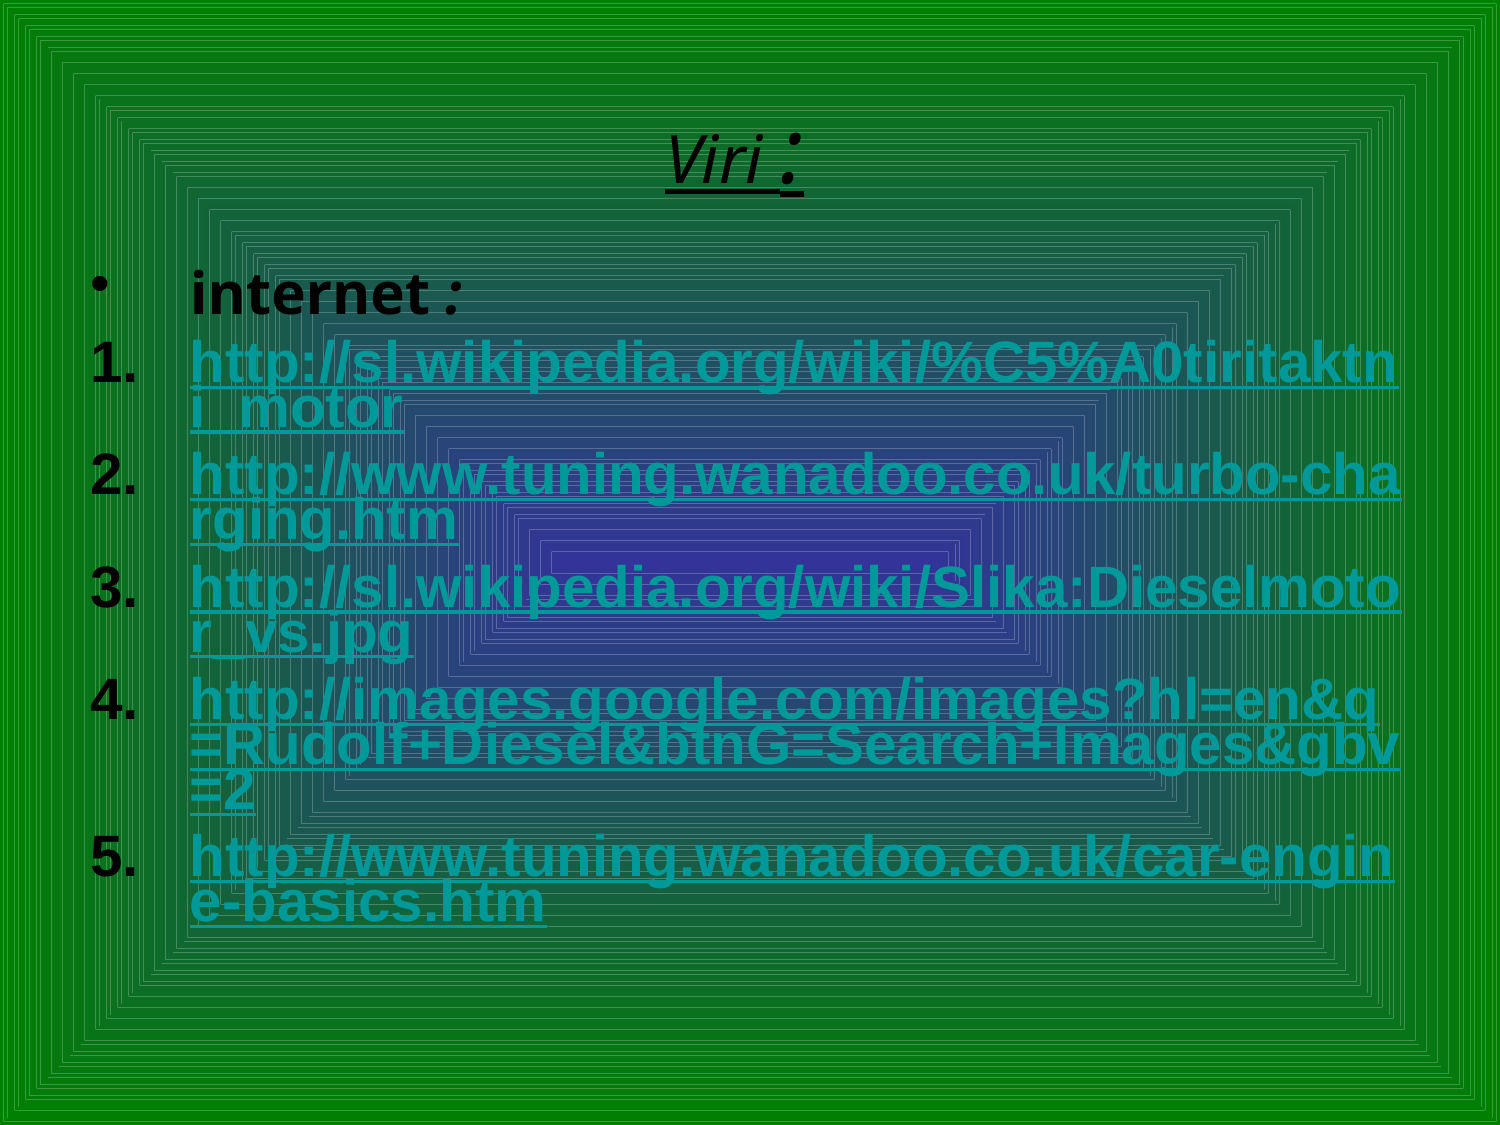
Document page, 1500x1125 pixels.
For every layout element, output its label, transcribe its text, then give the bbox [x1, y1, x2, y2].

list internet : http://sl.wikipedia.org/wiki/%C5%A0tiritaktni_motor http://www.tuning.wanadoo.co.uk/turbo-charging.htm http://sl.wikipedia.org/wiki/Slika:Dieselmotor_vs.jpg http://images.google.com/images?hl=en&q=Rudolf+Diesel&btnG=Search+Images&gbv=2 http://www.tuning.wanadoo.co.uk/car-engine-basics.htm [75, 262, 1425, 1094]
title Viri : [75, 45, 1425, 233]
